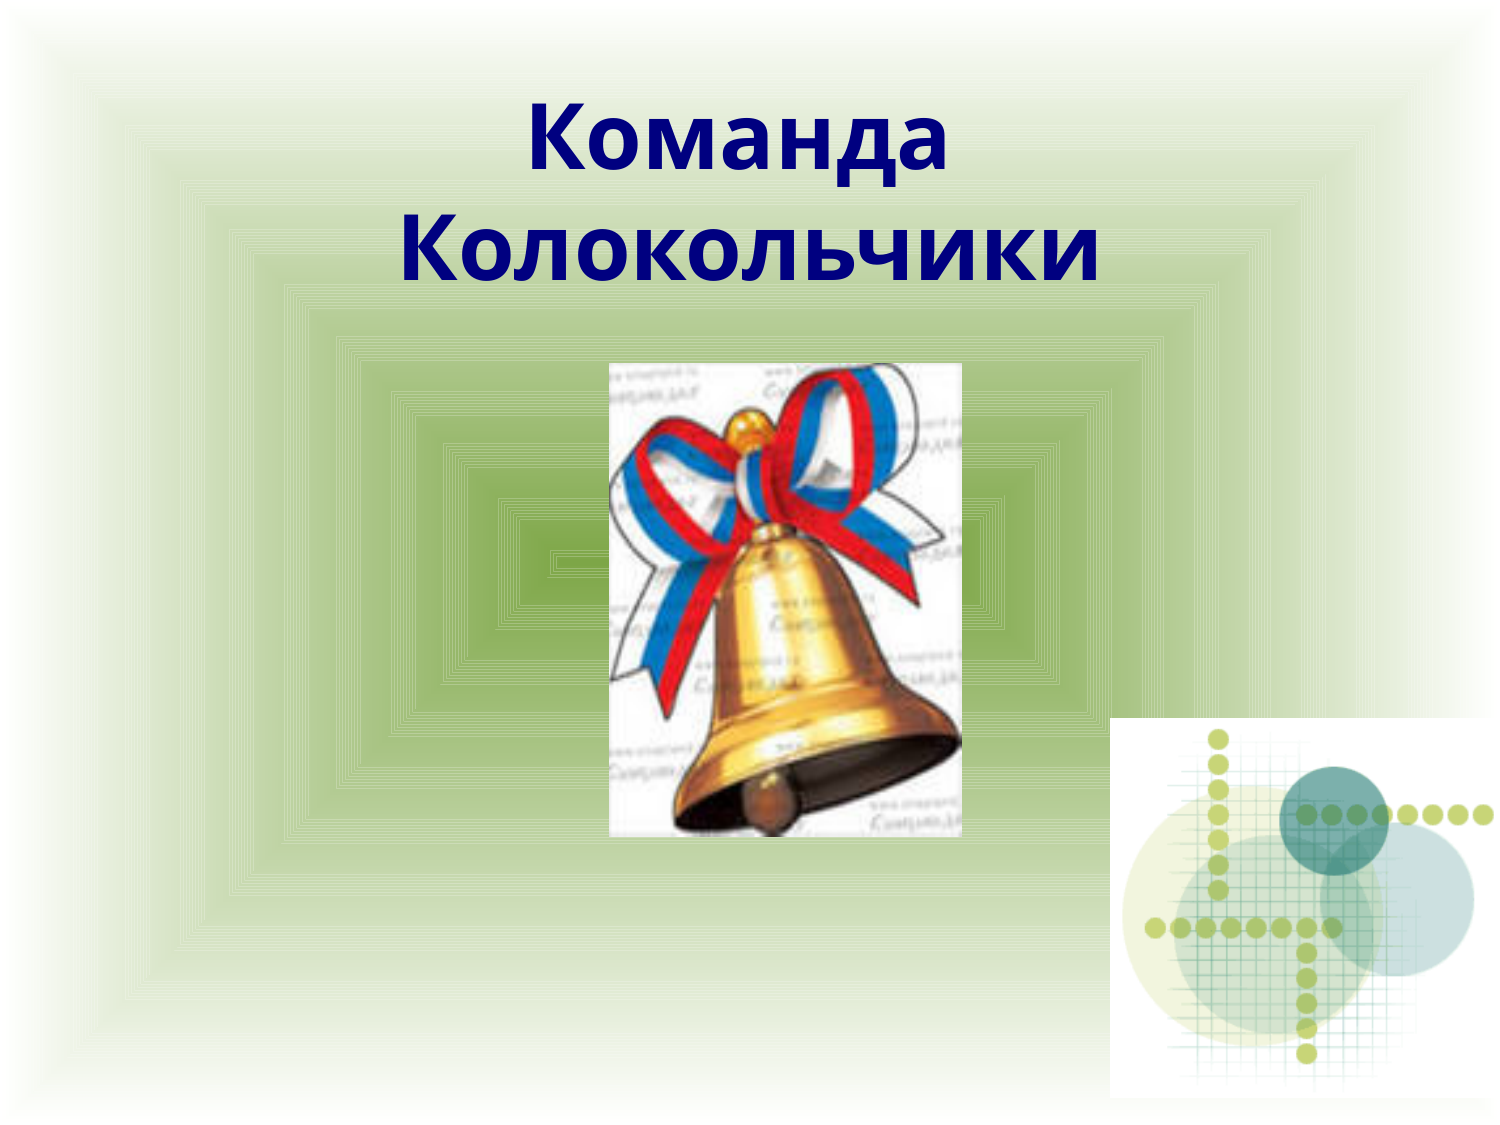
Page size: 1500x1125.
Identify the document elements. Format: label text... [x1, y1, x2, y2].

text_box Команда Колокольчики [110, 76, 1391, 299]
picture [609, 363, 962, 837]
